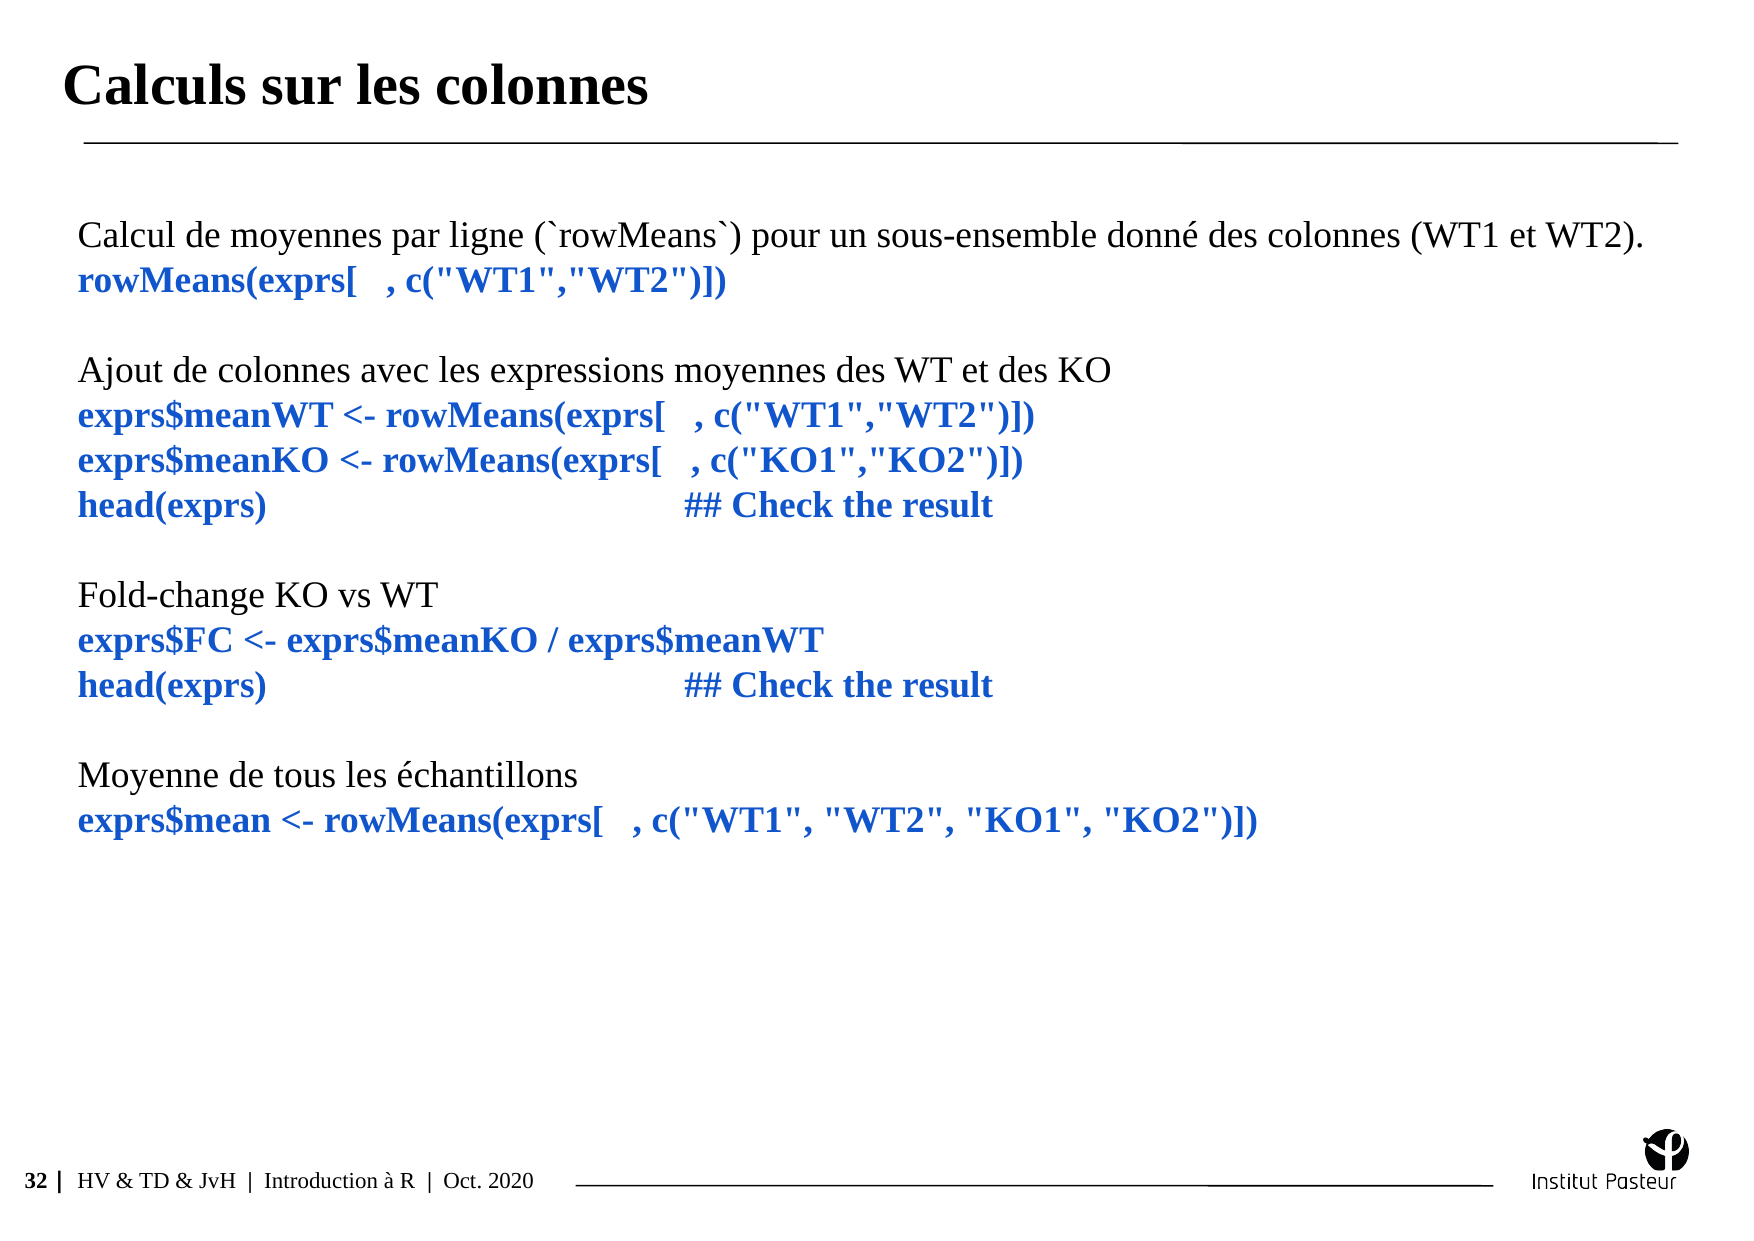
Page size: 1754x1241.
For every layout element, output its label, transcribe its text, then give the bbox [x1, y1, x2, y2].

text_box Calculs sur les colonnes [62, 2, 1692, 160]
list Calcul de moyennes par ligne (`rowMeans`) pour un sous-ensemble donné des colonnes (WT1 et WT2). rowMeans(exprs[ , c("WT1","WT2")]) Ajout de colonnes avec les expressions moyennes des WT et des KO exprs$meanWT <- rowMeans(exprs[ , c("WT1","WT2")]) exprs$meanKO <- rowMeans(exprs[ , c("KO1","KO2")]) head(exprs) ## Check the result Fold-change KO vs WT exprs$FC <- exprs$meanKO / exprs$meanWT head(exprs) ## Check the result Moyenne de tous les échantillons exprs$mean <- rowMeans(exprs[ , c("WT1", "WT2", "KO1", "KO2")]) [62, 194, 1692, 1152]
picture [1533, 1152, 1689, 1189]
